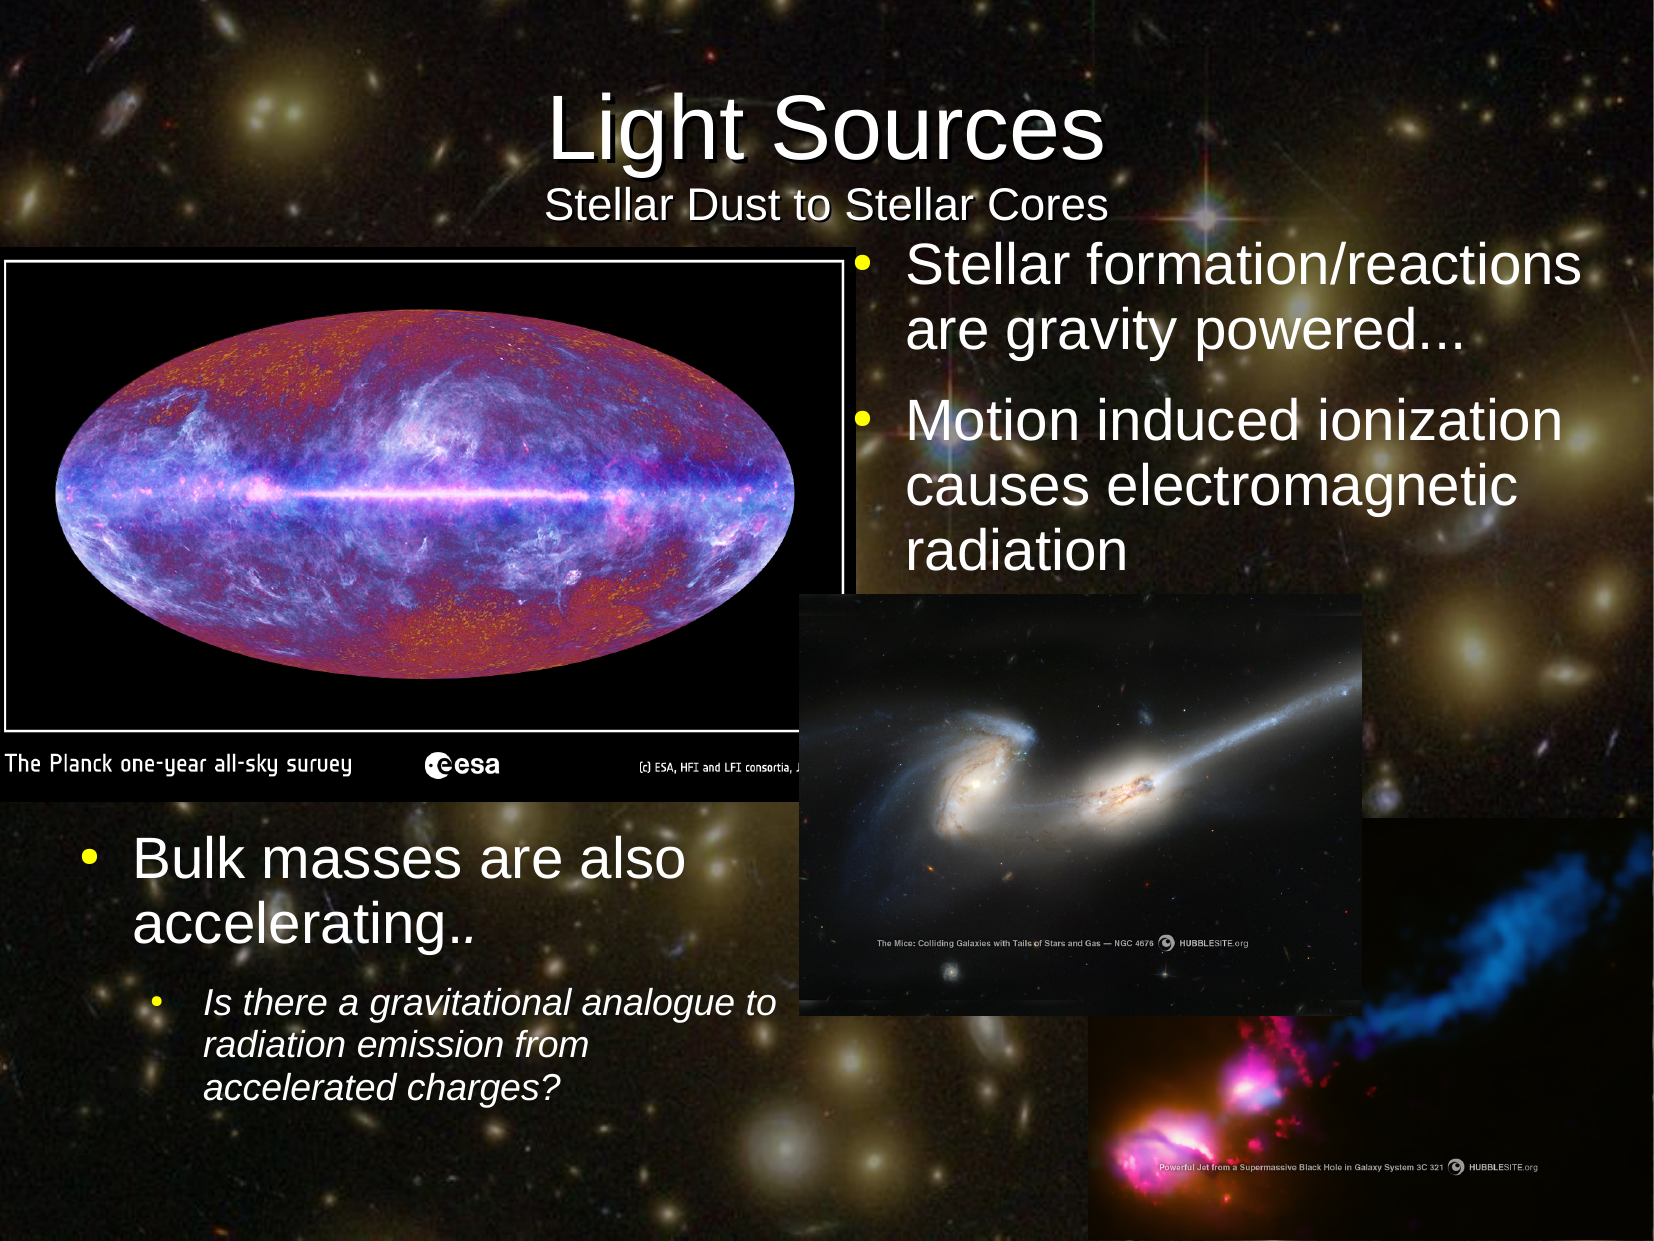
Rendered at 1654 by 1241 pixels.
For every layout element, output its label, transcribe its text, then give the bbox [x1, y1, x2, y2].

list Bulk masses are also accelerating.. Is there a gravitational analogue to radiation emission from accelerated charges? [61, 826, 788, 1161]
title Light Sources Stellar Dust to Stellar Cores [82, 49, 1571, 257]
picture [0, 0, 1654, 1241]
list Stellar formation/reactions are gravity powered... Motion induced ionization causes electromagnetic radiation [834, 231, 1622, 692]
